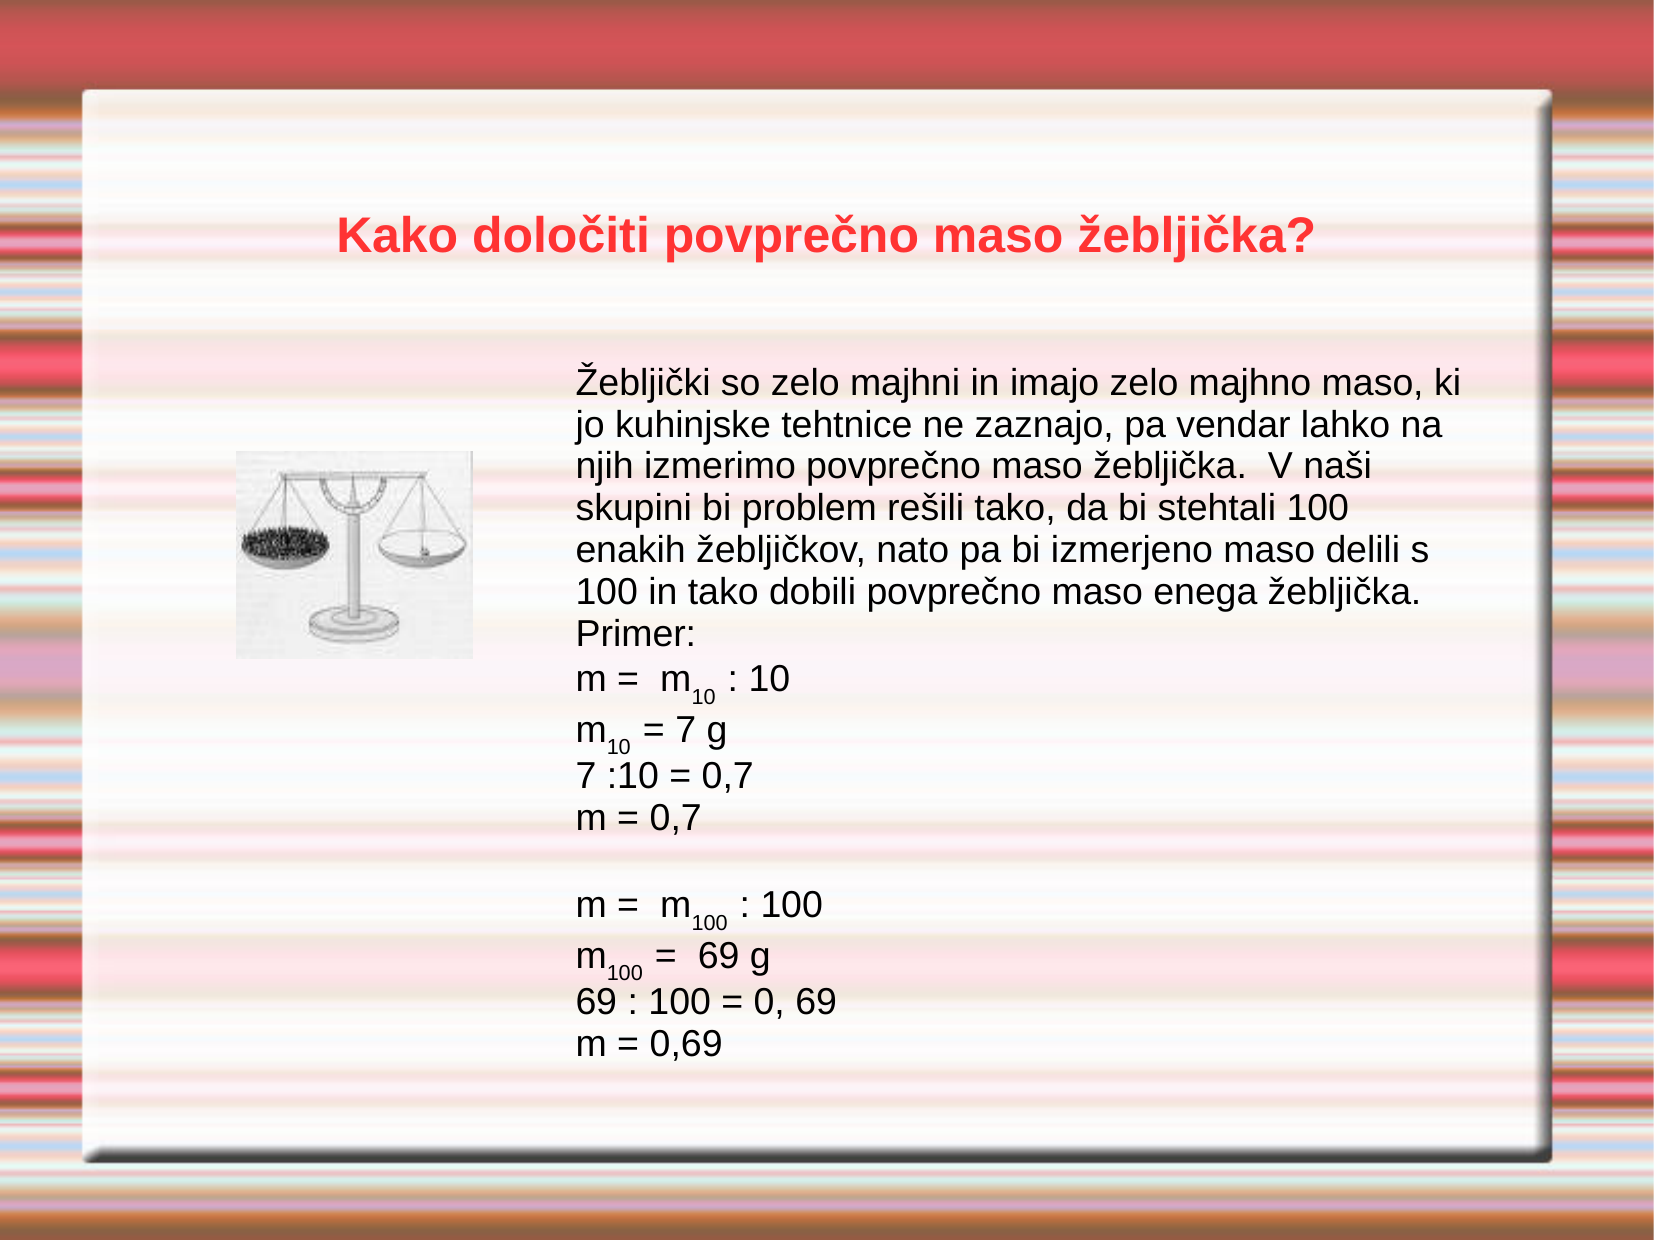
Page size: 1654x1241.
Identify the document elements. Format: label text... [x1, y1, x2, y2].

title Kako določiti povprečno maso žebljička? [324, 132, 1329, 340]
text_box Žebljički so zelo majhni in imajo zelo majhno maso, ki jo kuhinjske tehtnice ne zaznajo, pa vendar lahko na njih izmerimo povprečno maso žebljička. V naši skupini bi problem rešili tako, da bi stehtali 100 enakih žebljičkov, nato pa bi izmerjeno maso delili s 100 in tako dobili povprečno maso enega žebljička. Primer: m = m10 : 10 m10 = 7 g 7 :10 = 0,7 m = 0,7 m = m100 : 100 m100 = 69 g 69 : 100 = 0, 69 m = 0,69 [560, 354, 1477, 1115]
picture [0, 0, 1654, 1240]
